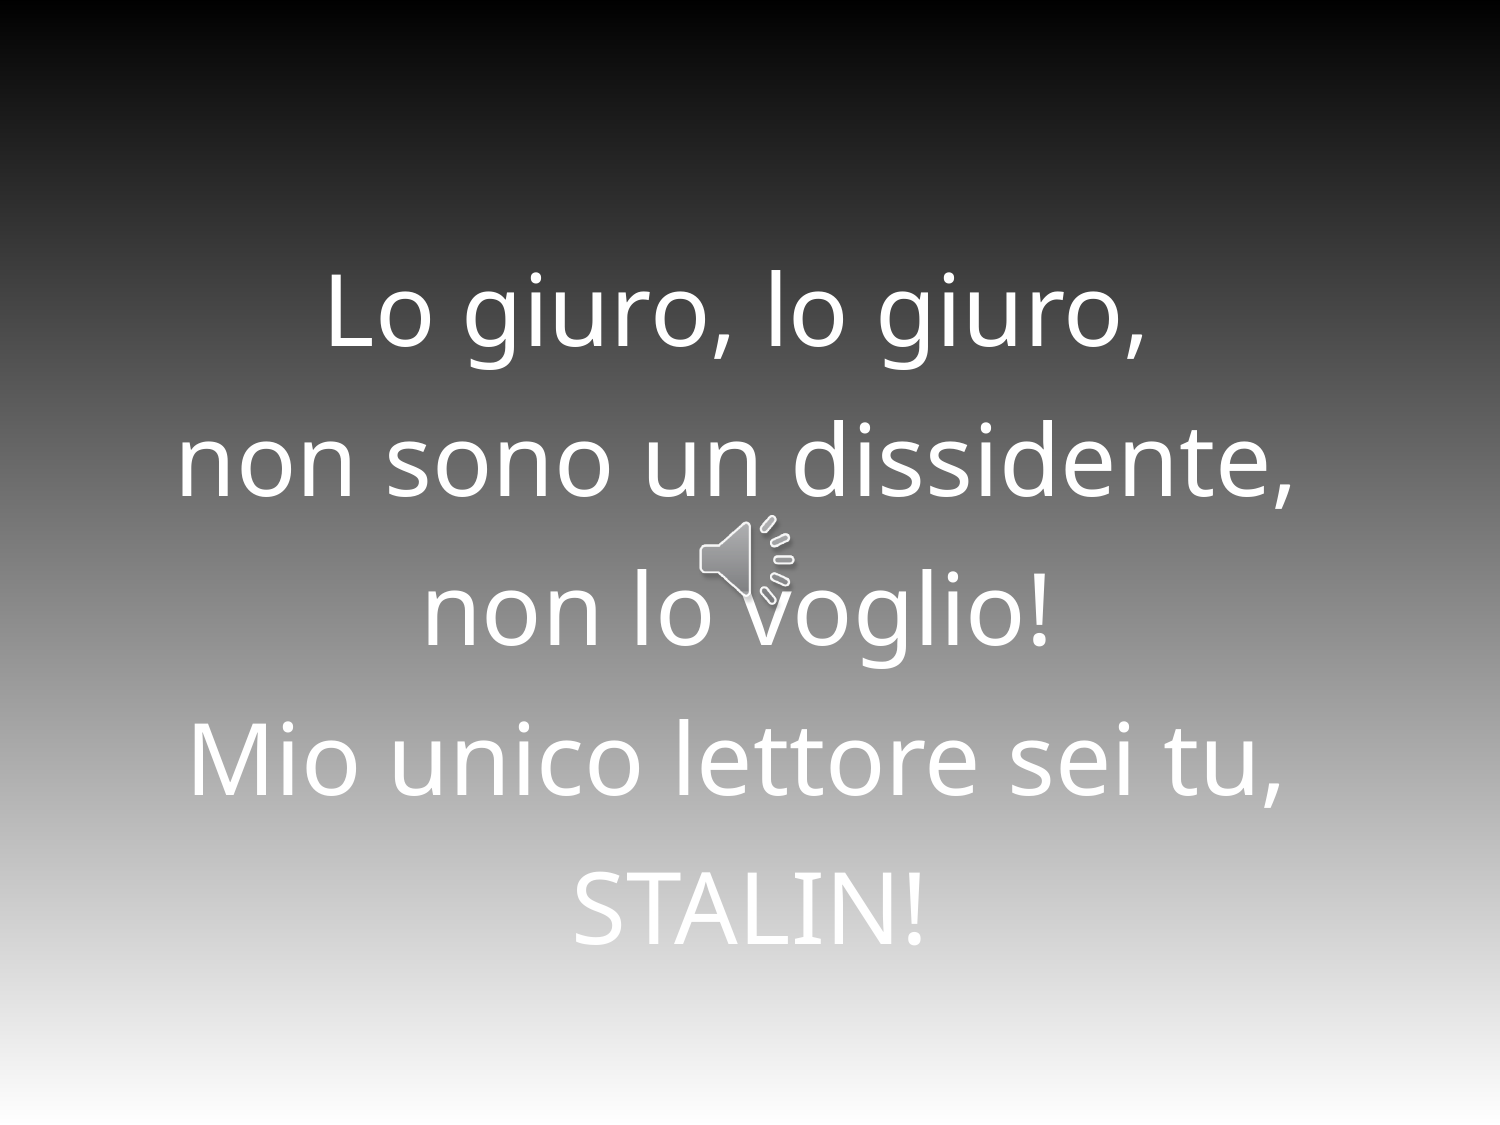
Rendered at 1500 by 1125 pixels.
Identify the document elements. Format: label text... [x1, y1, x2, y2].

list Lo giuro, lo giuro, non sono un dissidente, non lo voglio! Mio unico lettore sei tu, STALIN! [75, 90, 1425, 1005]
picture [699, 512, 800, 613]
